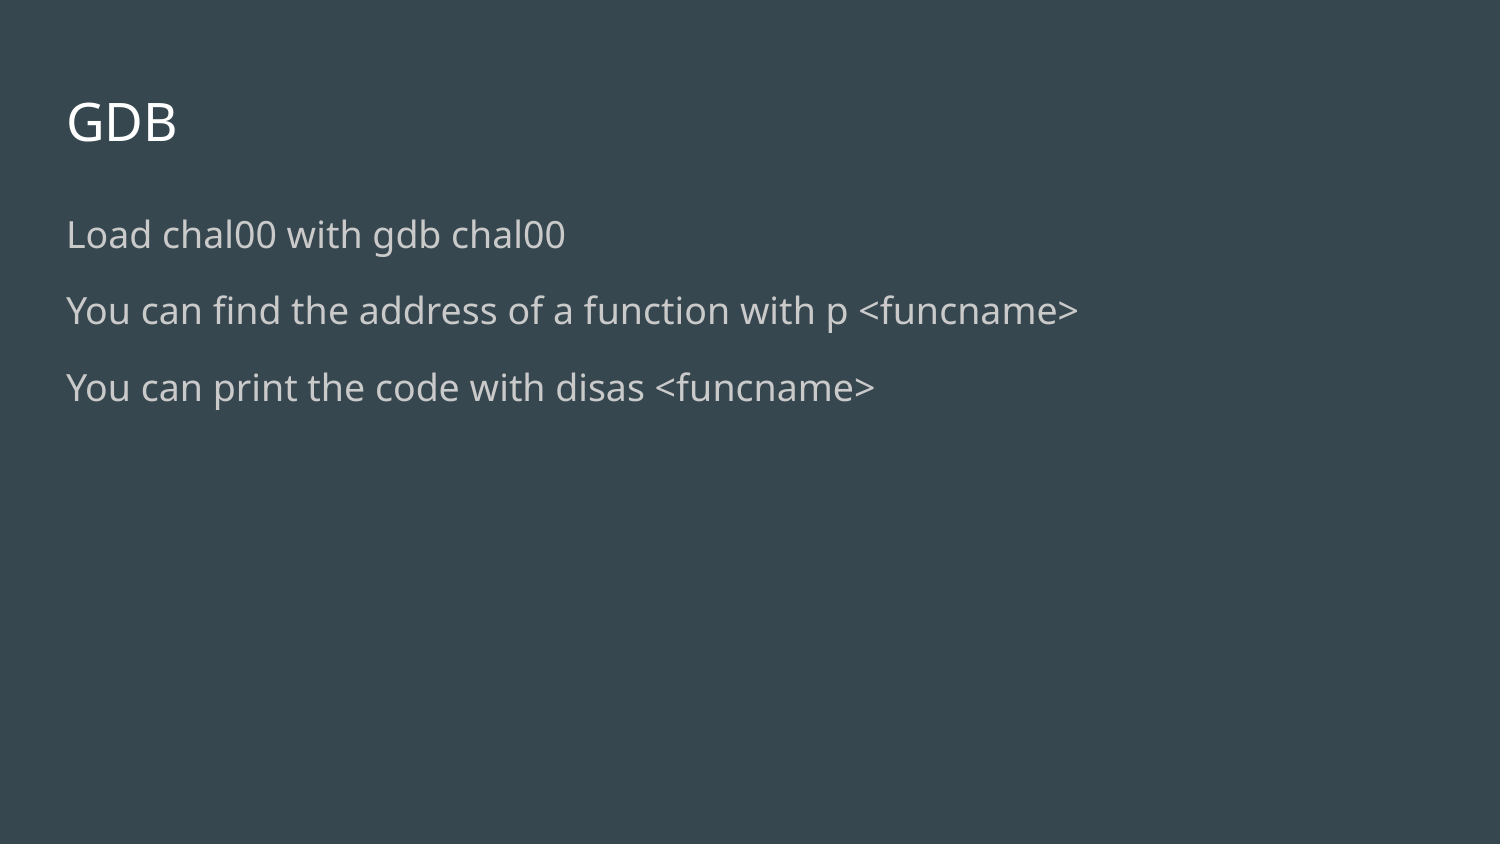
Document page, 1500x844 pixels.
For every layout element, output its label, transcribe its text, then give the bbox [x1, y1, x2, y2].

list Load chal00 with gdb chal00 You can find the address of a function with p <funcname> You can print the code with disas <funcname> [51, 189, 1449, 750]
title GDB [51, 72, 1449, 167]
